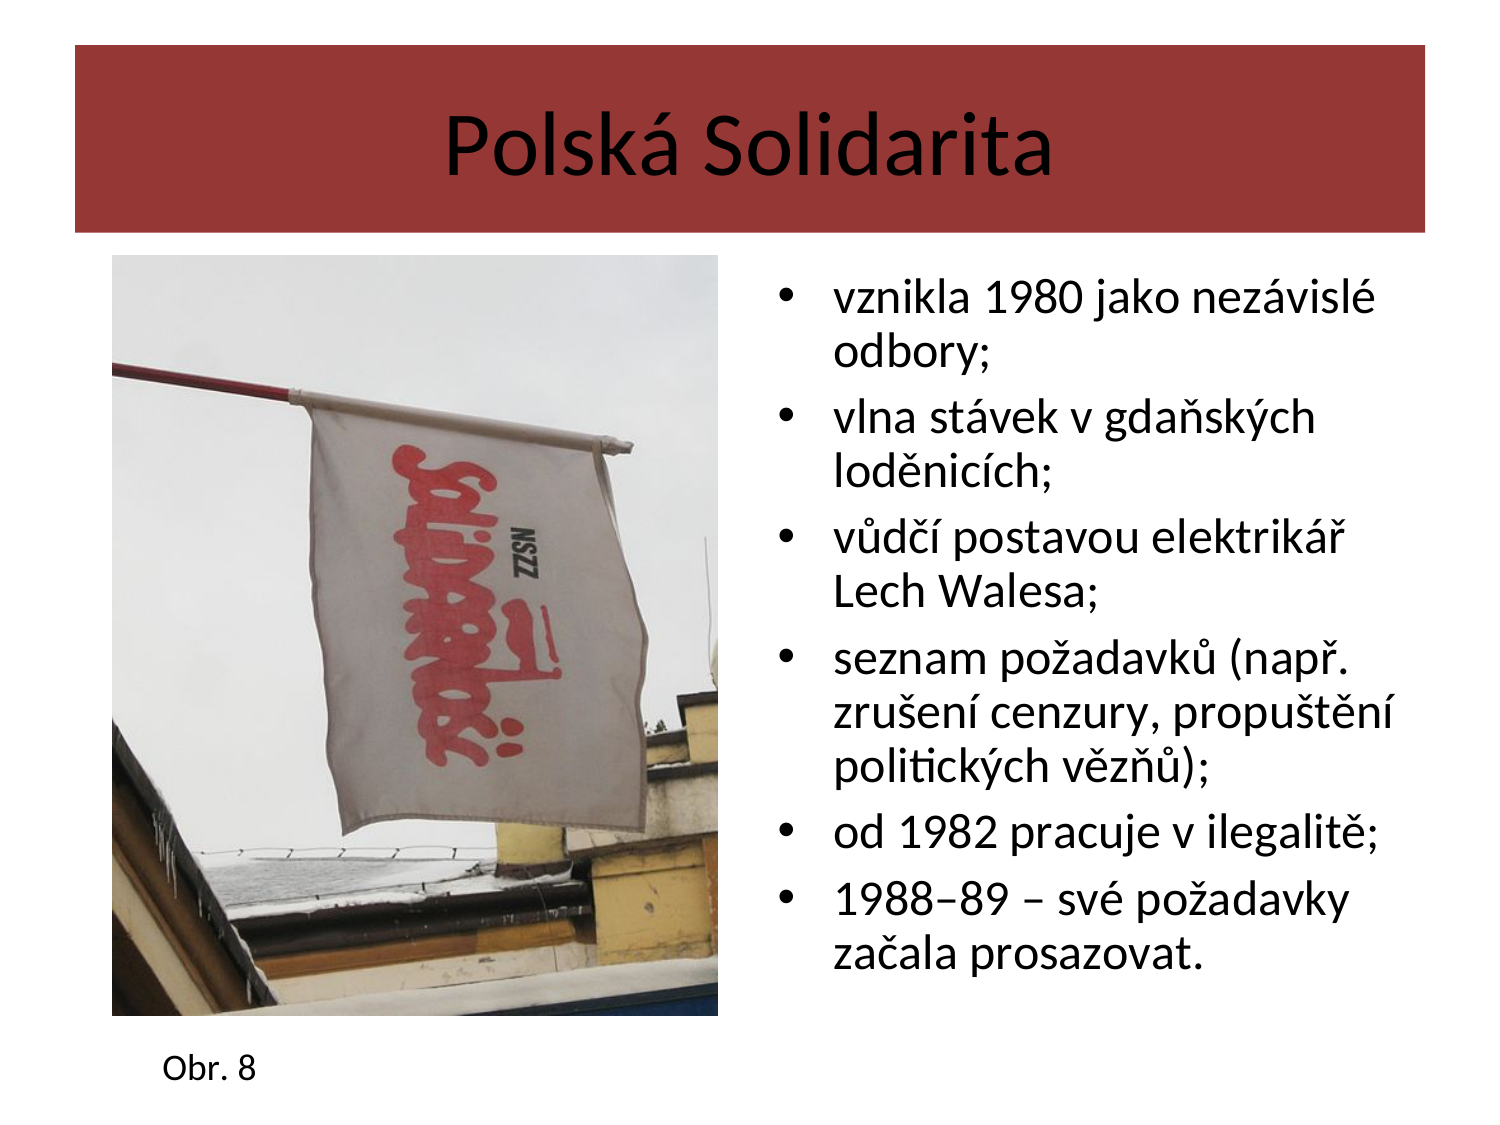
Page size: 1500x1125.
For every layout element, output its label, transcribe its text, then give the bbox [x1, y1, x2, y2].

list vznikla 1980 jako nezávislé odbory; vlna stávek v gdaňských loděnicích; vůdčí postavou elektrikář Lech Walesa; seznam požadavků (např. zrušení cenzury, propuštění politických vězňů); od 1982 pracuje v ilegalitě; 1988–89 – své požadavky začala prosazovat. [762, 262, 1426, 1006]
title Polská Solidarita [75, 45, 1426, 233]
text_box [112, 255, 718, 1016]
text_box Obr. 8 [147, 1034, 373, 1096]
